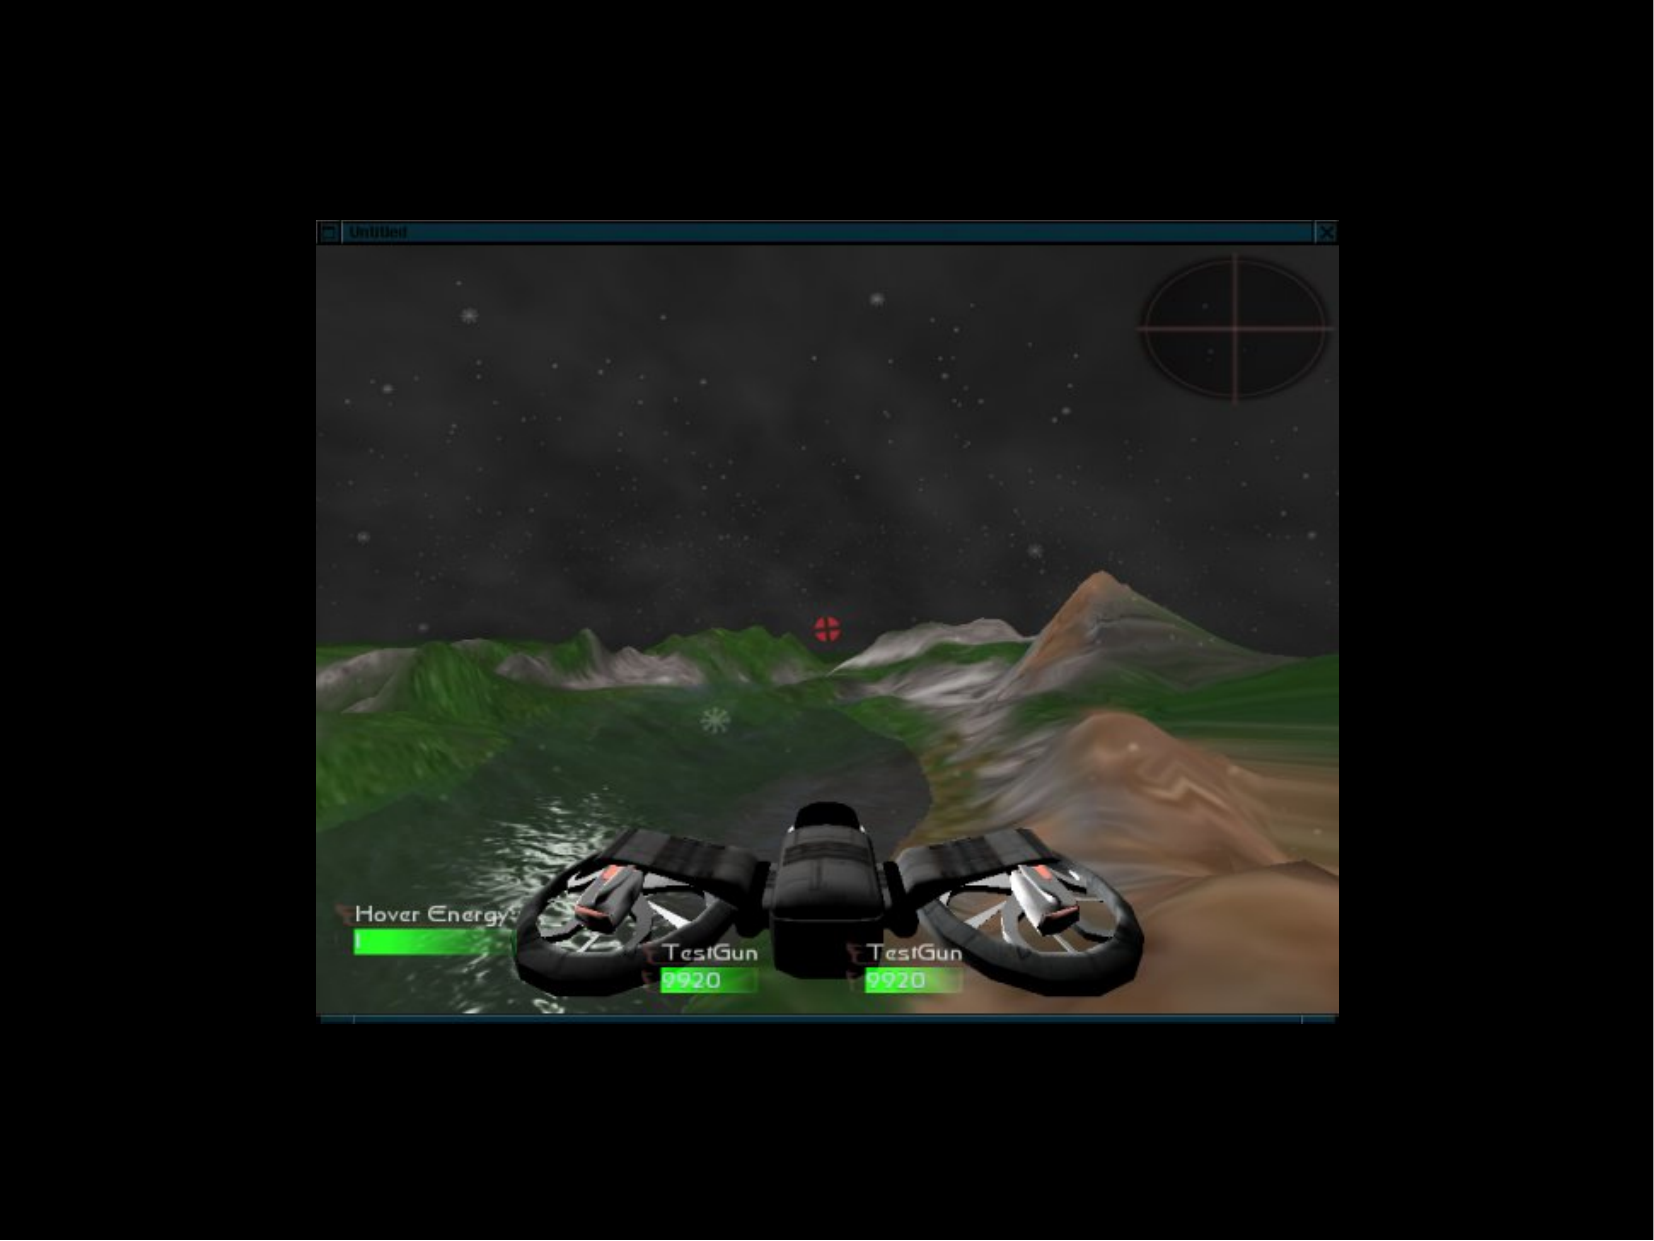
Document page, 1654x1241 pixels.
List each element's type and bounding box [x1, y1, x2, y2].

picture [316, 220, 1339, 1024]
